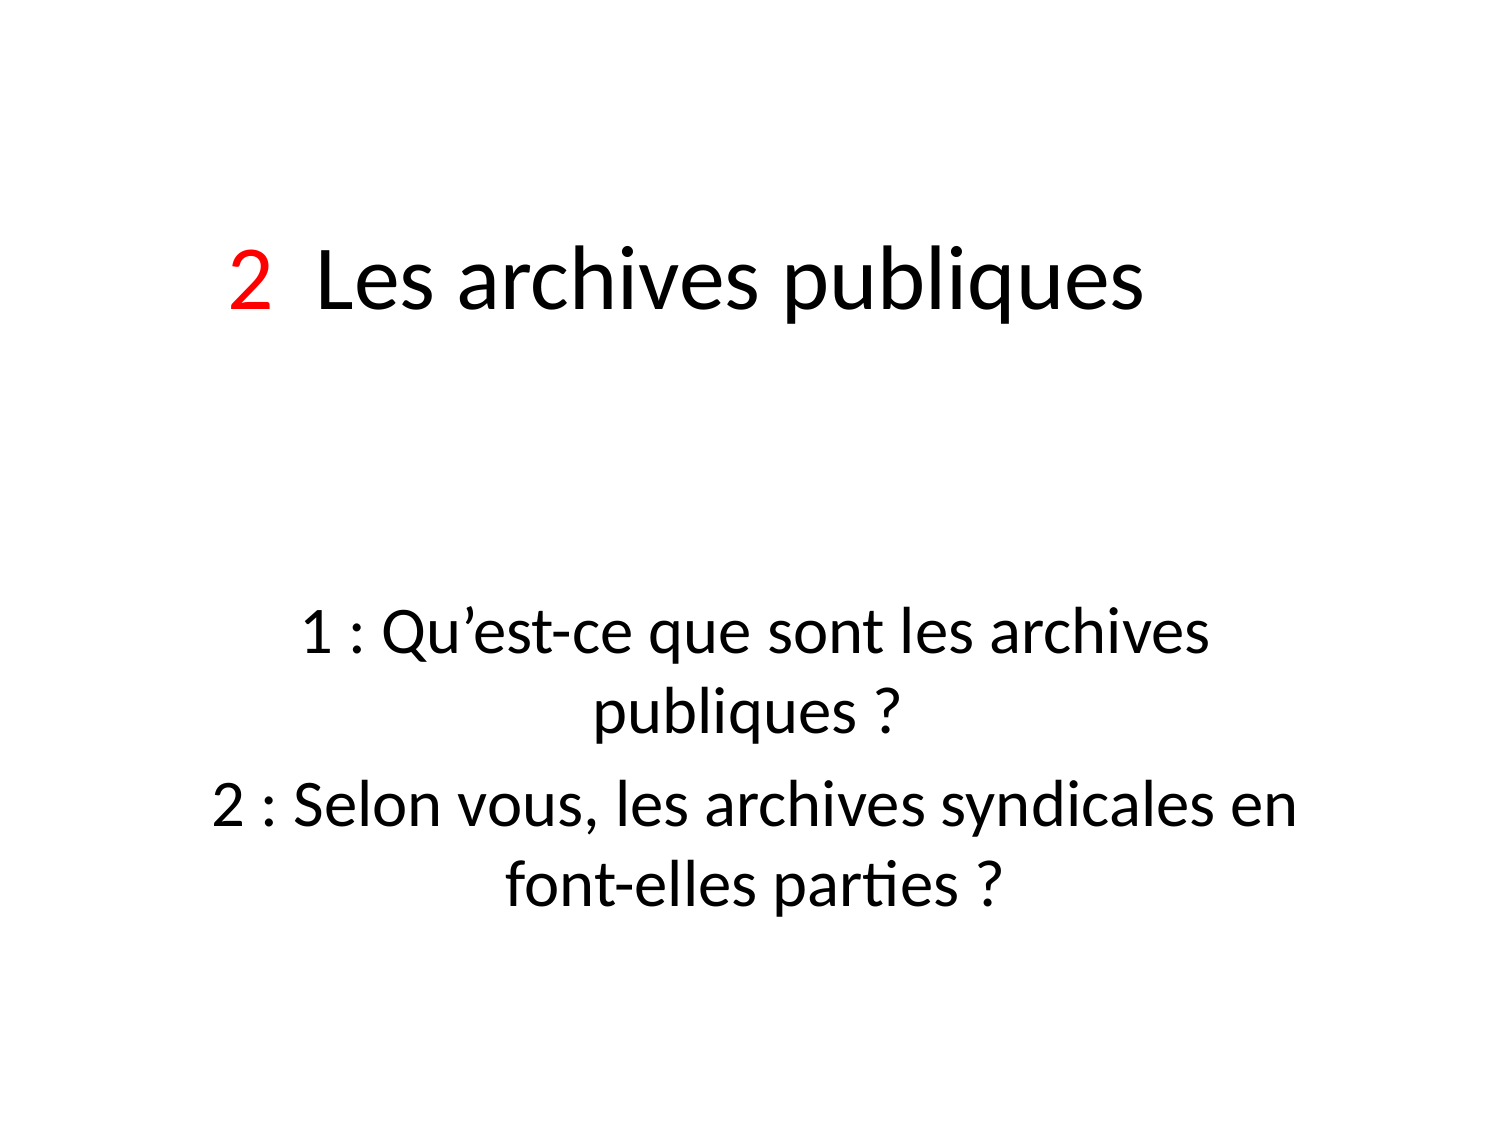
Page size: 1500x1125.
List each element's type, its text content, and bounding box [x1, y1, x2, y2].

subtitle 1 : Qu’est-ce que sont les archives publiques ? 2 : Selon vous, les archives syndicales en font-elles parties ? [147, 503, 1364, 964]
title 2 Les archives publiques [123, 90, 1399, 456]
